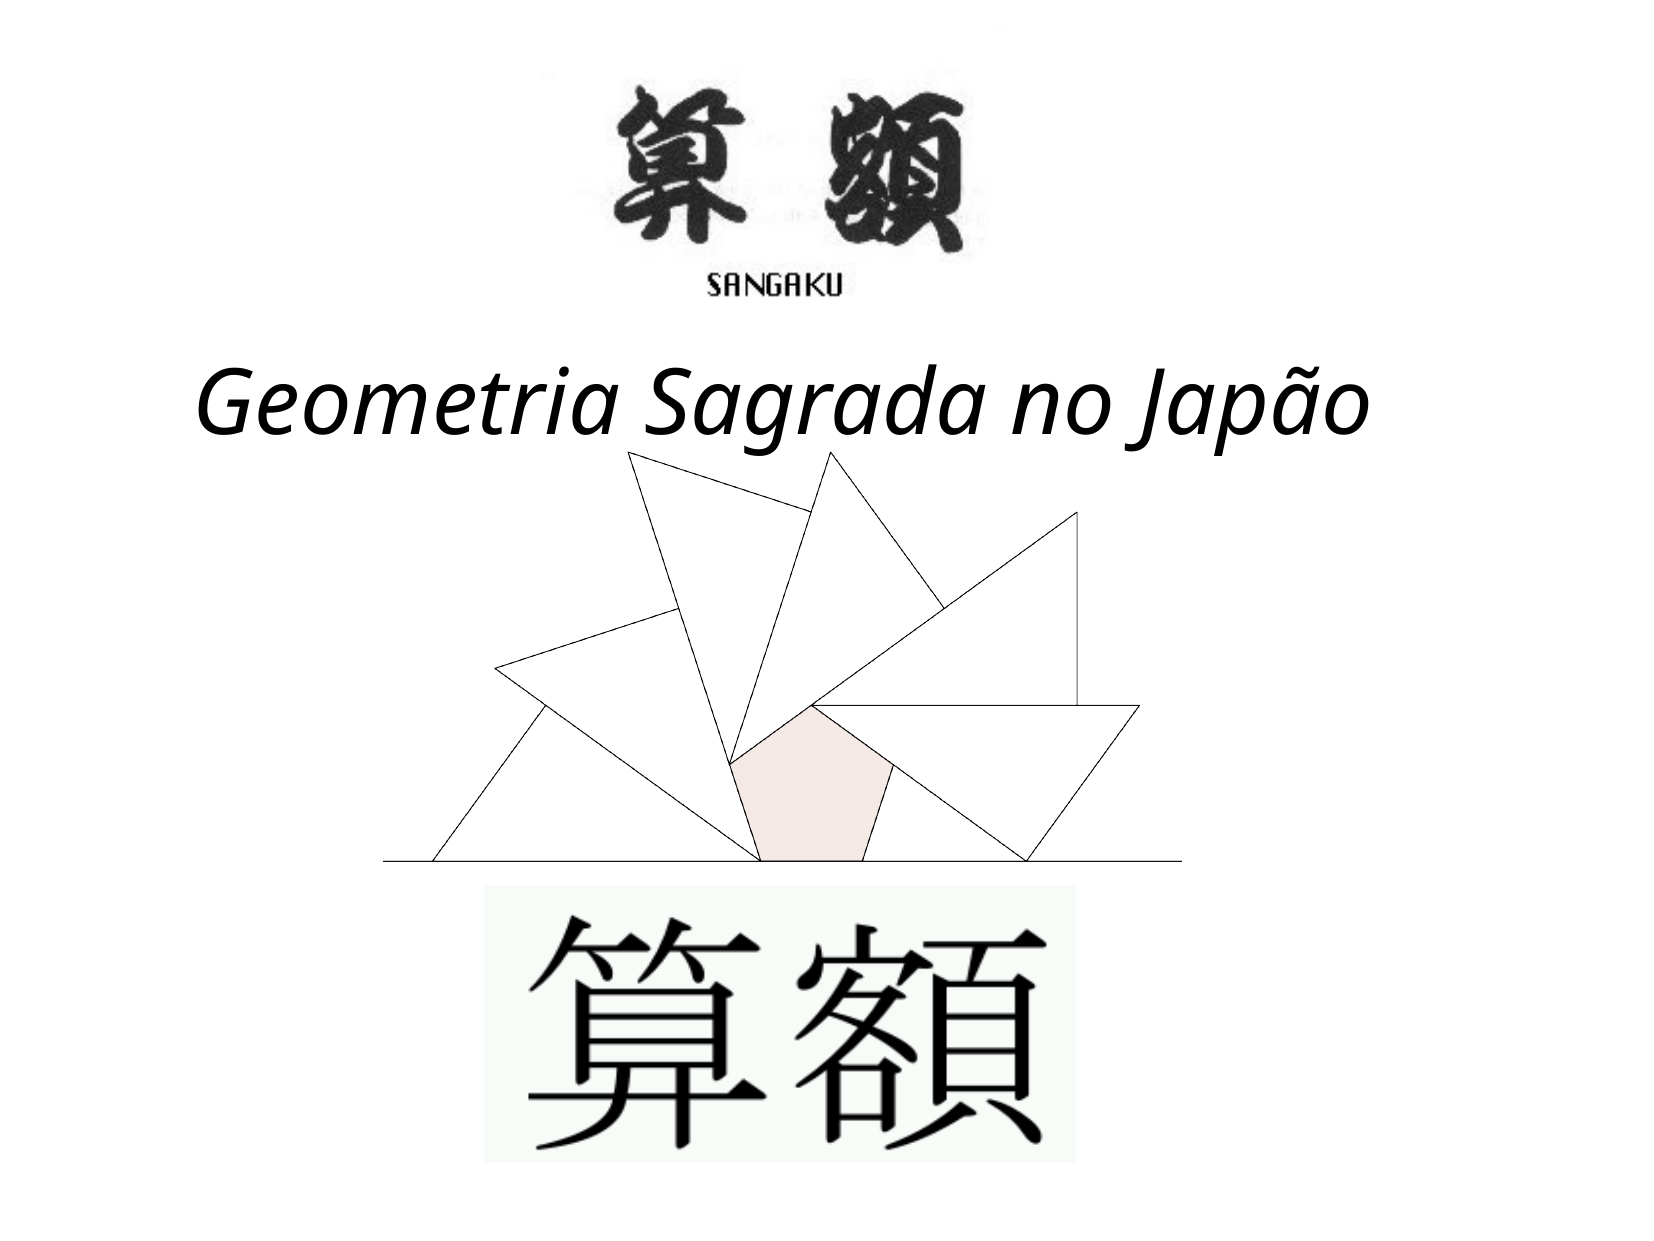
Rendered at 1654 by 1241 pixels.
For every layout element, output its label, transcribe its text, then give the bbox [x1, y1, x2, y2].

picture [506, 29, 1099, 307]
text_box Geometria Sagrada no Japão [177, 329, 1447, 466]
picture [383, 383, 1182, 1163]
